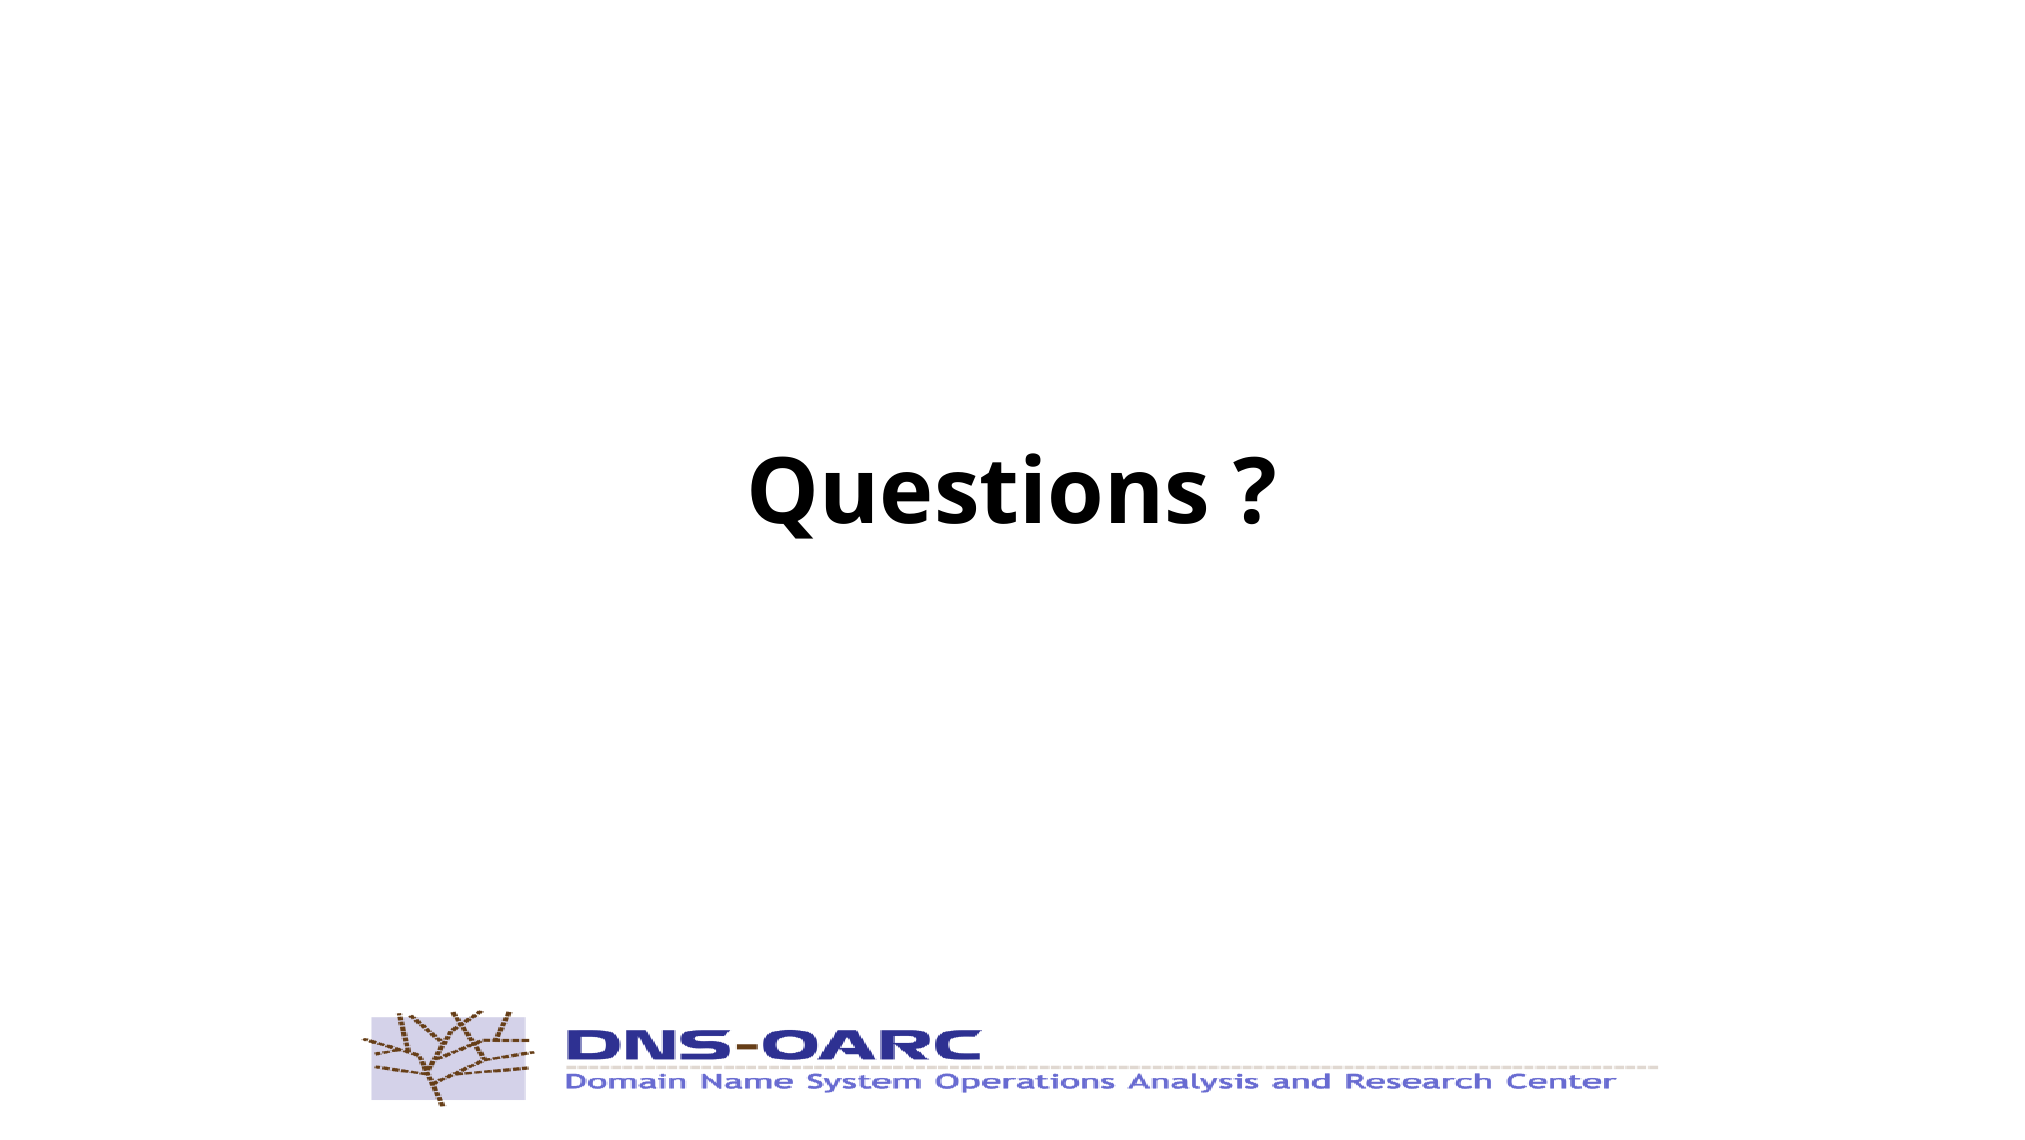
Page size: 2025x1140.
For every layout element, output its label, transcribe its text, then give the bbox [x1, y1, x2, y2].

picture [289, 1004, 1700, 1113]
text_box Questions ? [101, 45, 1924, 928]
